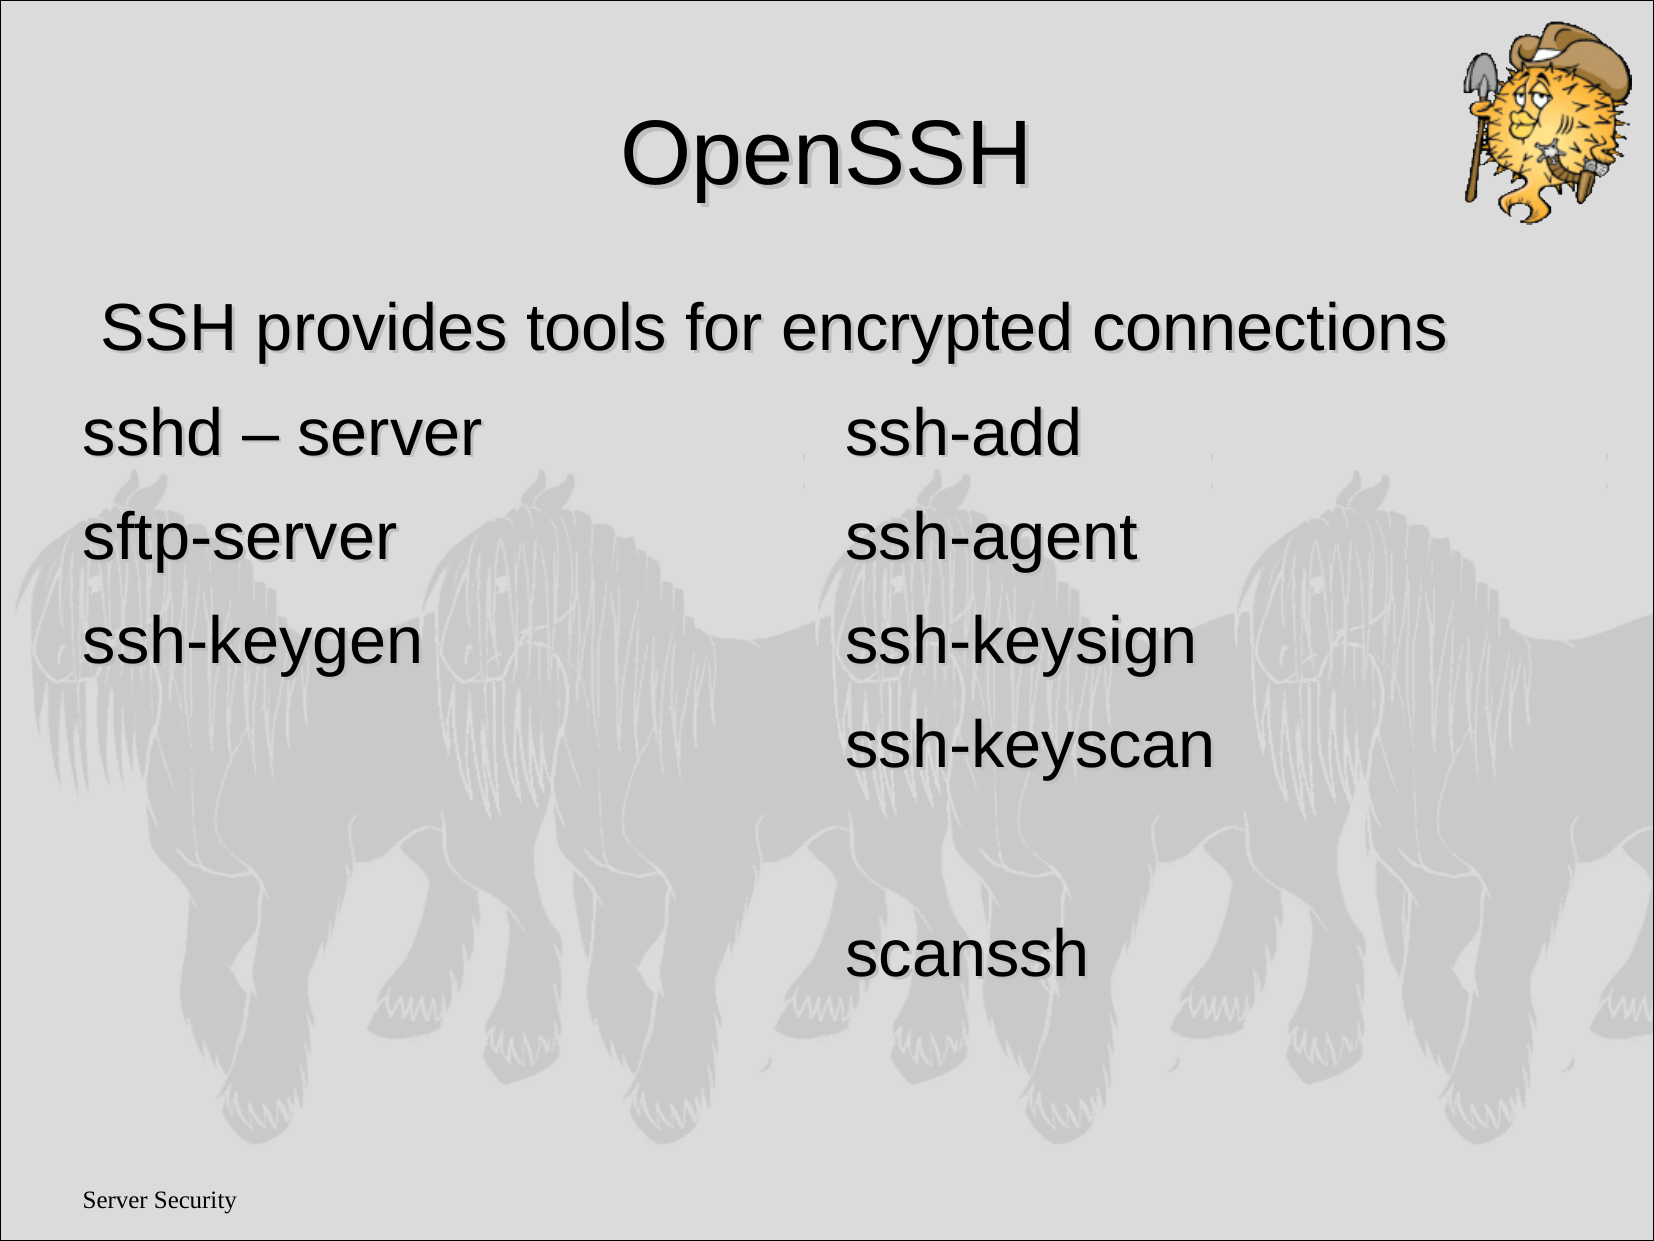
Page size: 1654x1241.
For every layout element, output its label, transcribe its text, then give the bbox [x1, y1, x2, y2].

picture [1462, 20, 1632, 225]
title OpenSSH [82, 49, 1571, 257]
list ssh-add ssh-agent ssh-keysign ssh-keyscan scanssh [845, 290, 1572, 1094]
list SSH provides tools for encrypted connections sshd – server sftp-server ssh-keygen [82, 290, 1463, 1109]
